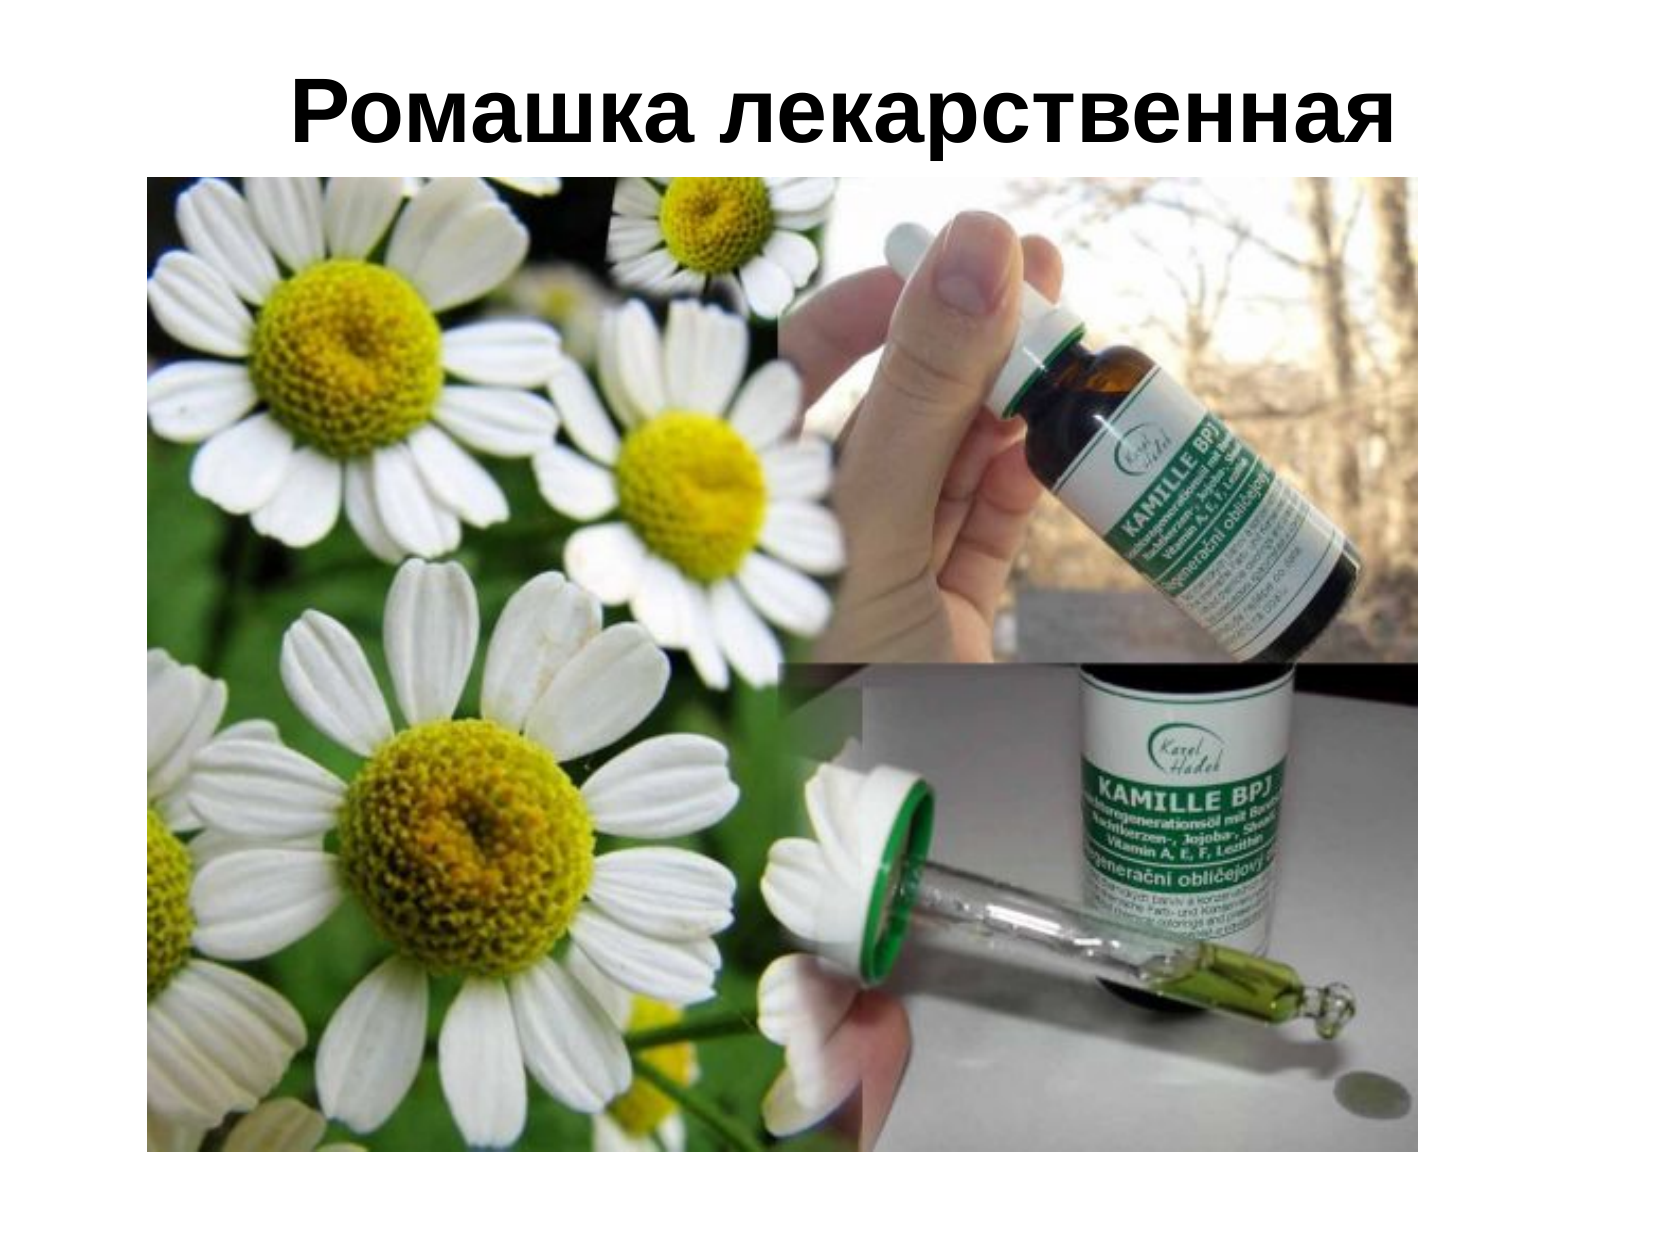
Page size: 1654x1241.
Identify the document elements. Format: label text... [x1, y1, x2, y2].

title Ромашка лекарственная [118, 14, 1571, 207]
picture [147, 207, 1418, 1152]
